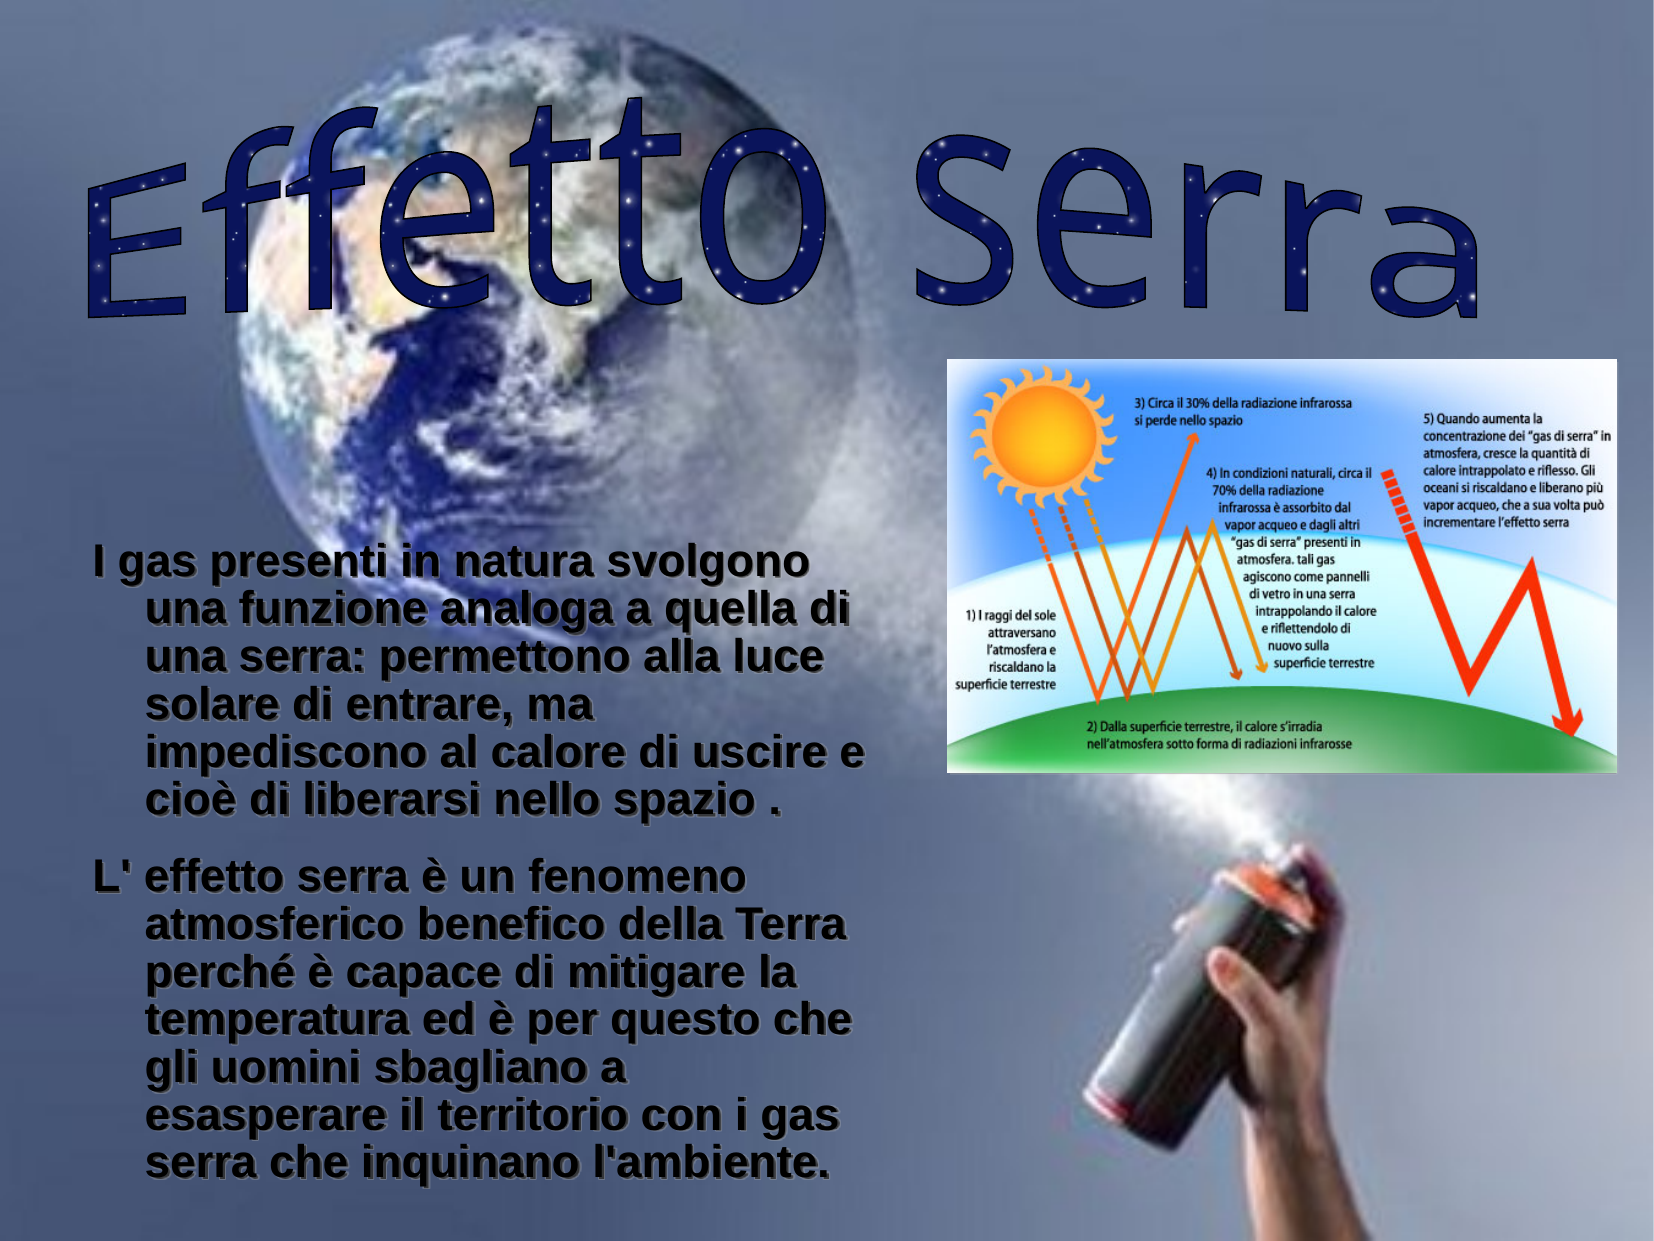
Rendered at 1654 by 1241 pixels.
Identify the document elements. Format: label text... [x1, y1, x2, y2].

picture [0, 0, 1654, 1241]
text_box Effetto serra [1184, 163, 1262, 308]
text_box Effetto serra [203, 126, 294, 313]
text_box Effetto serra [1037, 148, 1152, 308]
text_box Effetto serra [380, 151, 494, 308]
text_box Effetto serra [916, 135, 1013, 306]
text_box Effetto serra [88, 163, 186, 318]
text_box Effetto serra [700, 128, 826, 305]
text_box Effetto serra [1285, 181, 1362, 311]
text_box Effetto serra [1371, 207, 1477, 318]
text_box Effetto serra [600, 97, 682, 305]
text_box I gas presenti in natura svolgono una funzione analoga a quella di una serra: permettono alla luce solare di entrare, ma impediscono al calore di uscire e cioè di liberarsi nello spazio . L' effetto serra è un fenomeno atmosferico benefico della Terra perché è capace di mitigare la temperatura ed è per questo che gli uomini sbagliano a esasperare il territorio con i gas serra che inquinano l'ambiente. [59, 530, 886, 1211]
text_box Effetto serra [286, 107, 378, 310]
text_box Effetto serra [510, 105, 591, 306]
